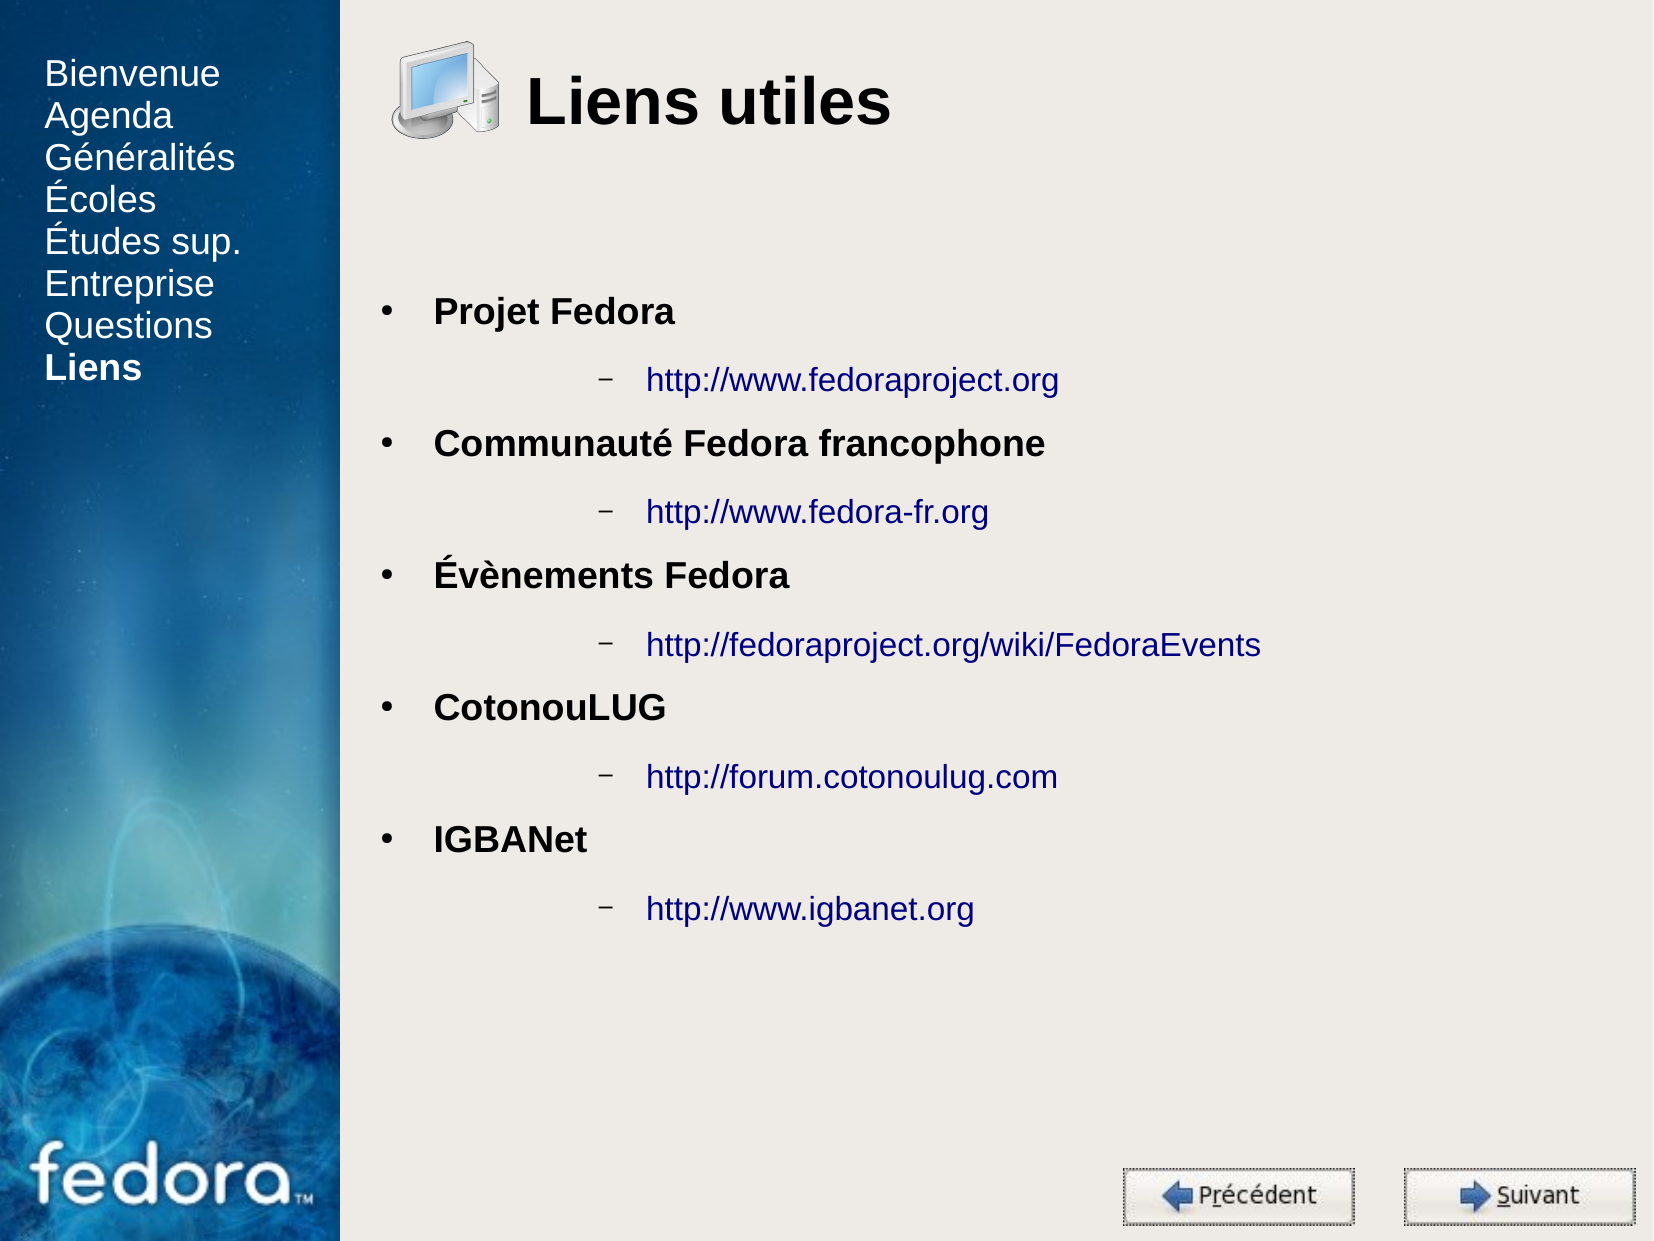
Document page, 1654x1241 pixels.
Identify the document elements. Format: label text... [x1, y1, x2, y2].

picture [0, 0, 1654, 1241]
text_box Liens utiles [511, 56, 1316, 147]
list Projet Fedora http://www.fedoraproject.org Communauté Fedora francophone http://www.fedora-fr.org Évènements Fedora http://fedoraproject.org/wiki/FedoraEvents CotonouLUG http://forum.cotonoulug.com IGBANet http://www.igbanet.org [362, 290, 1571, 1094]
text_box Bienvenue Agenda Généralités Écoles Études sup. Entreprise Questions Liens [29, 45, 327, 397]
